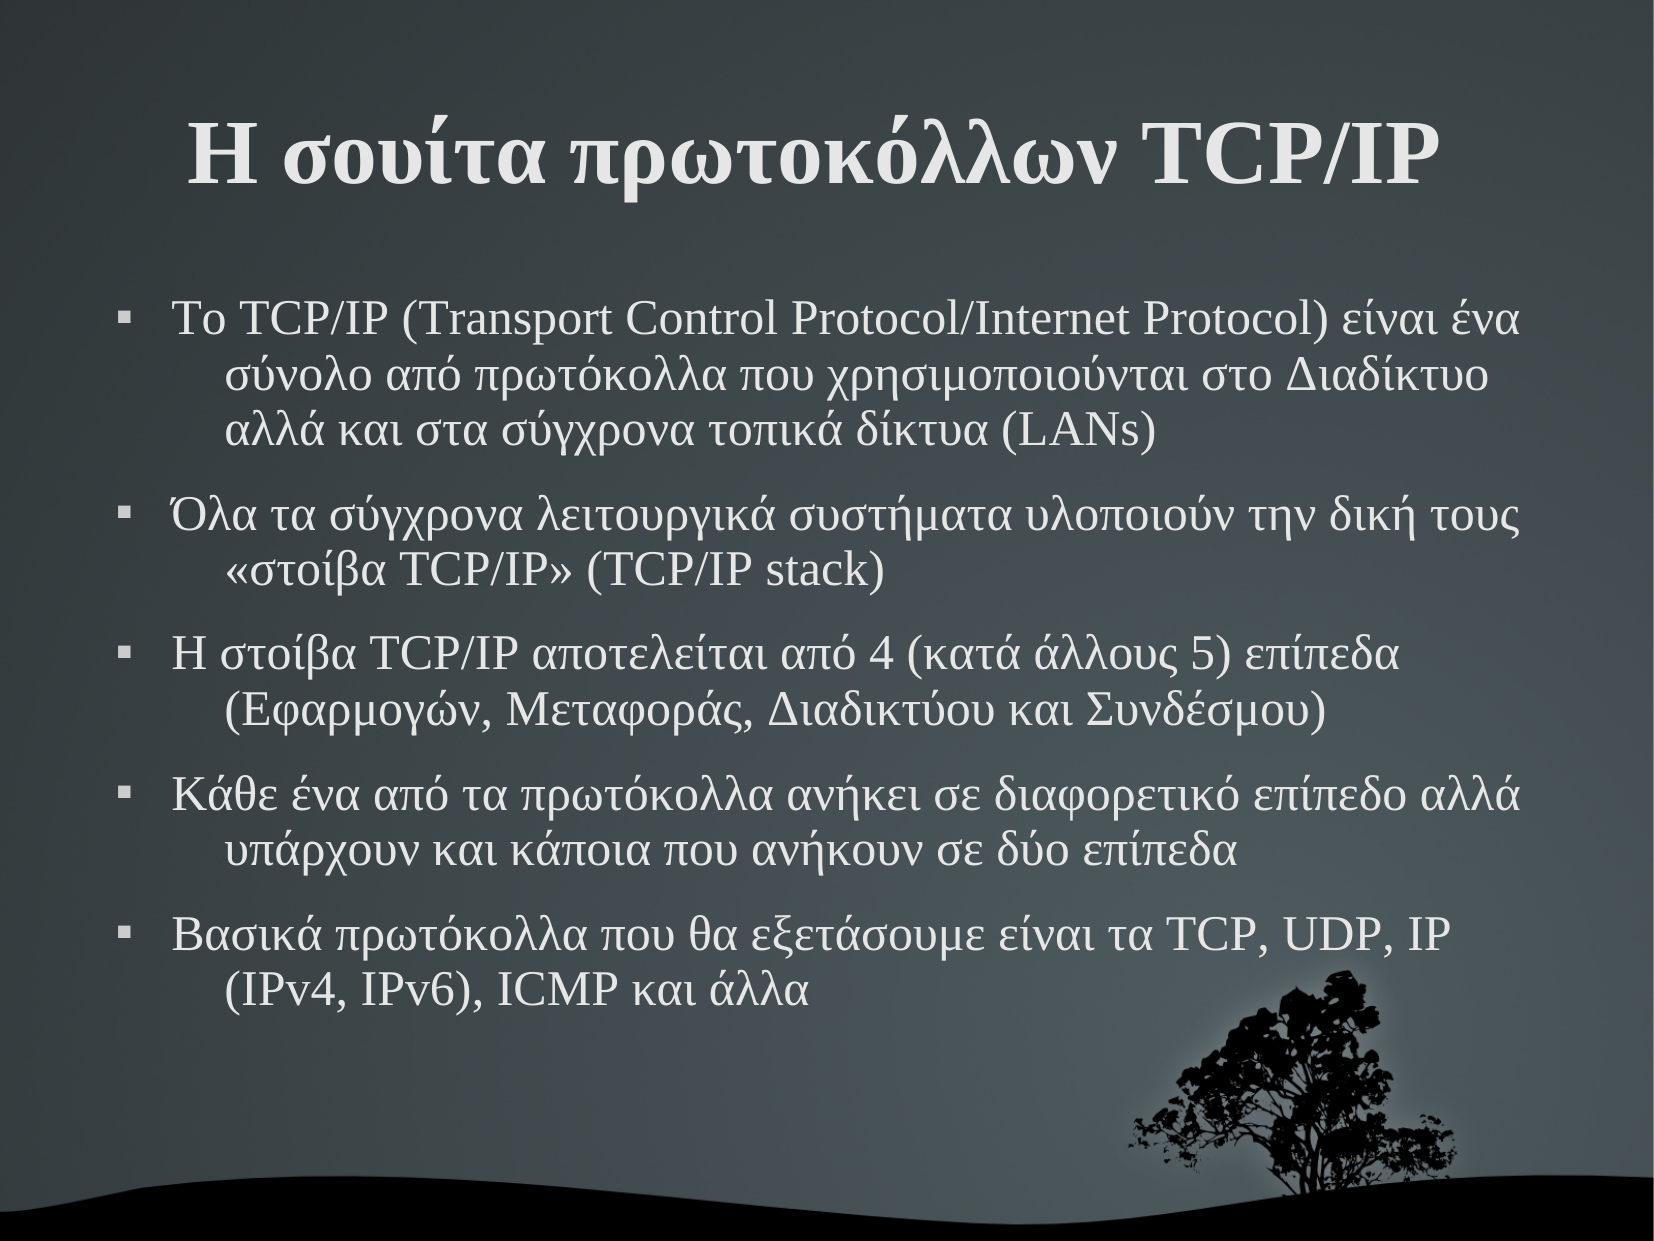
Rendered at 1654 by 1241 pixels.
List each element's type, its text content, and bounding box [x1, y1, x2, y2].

picture [0, 0, 1654, 1241]
list Το TCP/IP (Transport Control Protocol/Internet Protocol) είναι ένα σύνολο από πρωτόκολλα που χρησιμοποιούνται στο Διαδίκτυο αλλά και στα σύγχρονα τοπικά δίκτυα (LANs) Όλα τα σύγχρονα λειτουργικά συστήματα υλοποιούν την δική τους «στοίβα TCP/IP» (TCP/IP stack) Η στοίβα TCP/IP αποτελείται από 4 (κατά άλλους 5) επίπεδα (Εφαρμογών, Μεταφοράς, Διαδικτύου και Συνδέσμου) Κάθε ένα από τα πρωτόκολλα ανήκει σε διαφορετικό επίπεδο αλλά υπάρχουν και κάποια που ανήκουν σε δύο επίπεδα Βασικά πρωτόκολλα που θα εξετάσουμε είναι τα TCP, UDP, IP (IPv4, IPv6), ICMP και άλλα [82, 290, 1571, 1109]
title Η σουίτα πρωτοκόλλων TCP/IP [82, 49, 1571, 257]
